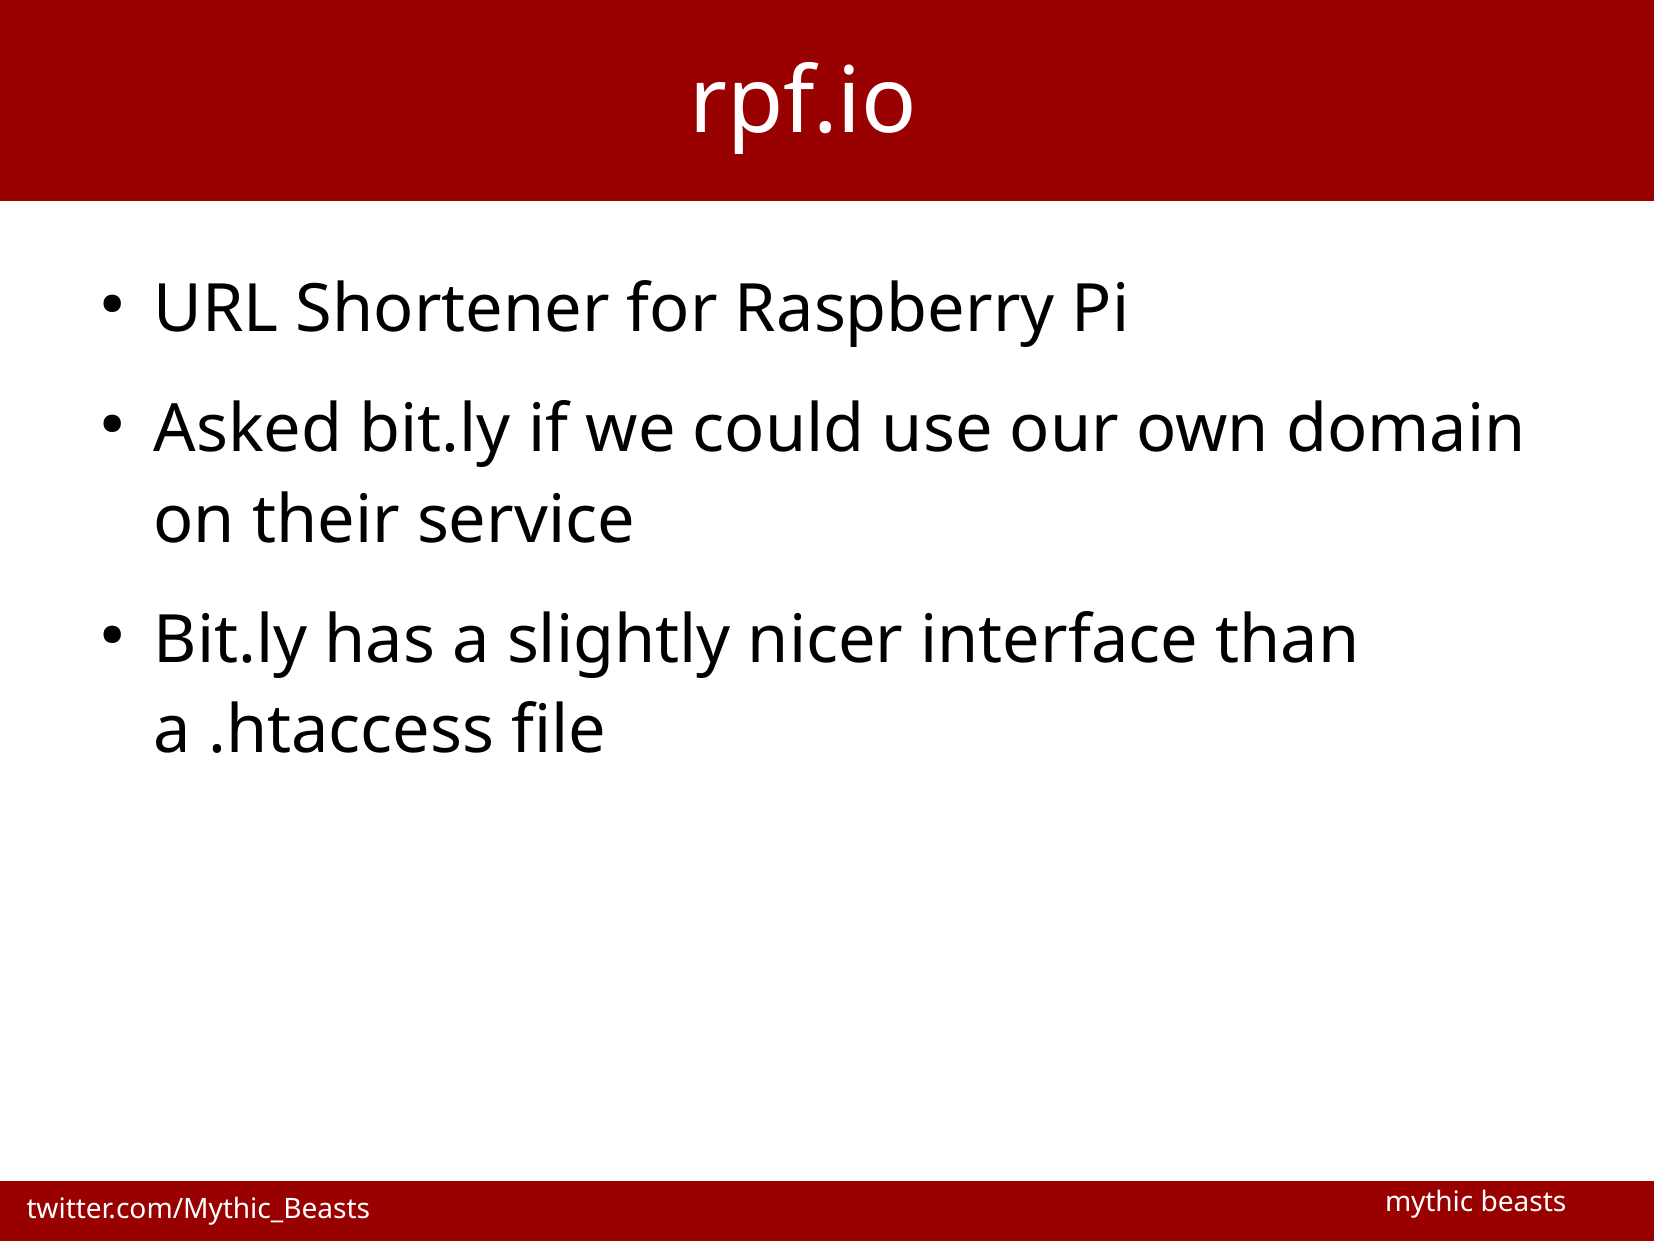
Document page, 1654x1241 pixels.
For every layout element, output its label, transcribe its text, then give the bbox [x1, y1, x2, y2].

list URL Shortener for Raspberry Pi Asked bit.ly if we could use our own domain on their service Bit.ly has a slightly nicer interface than a .htaccess file [82, 259, 1571, 1063]
title rpf.io [59, 0, 1548, 201]
